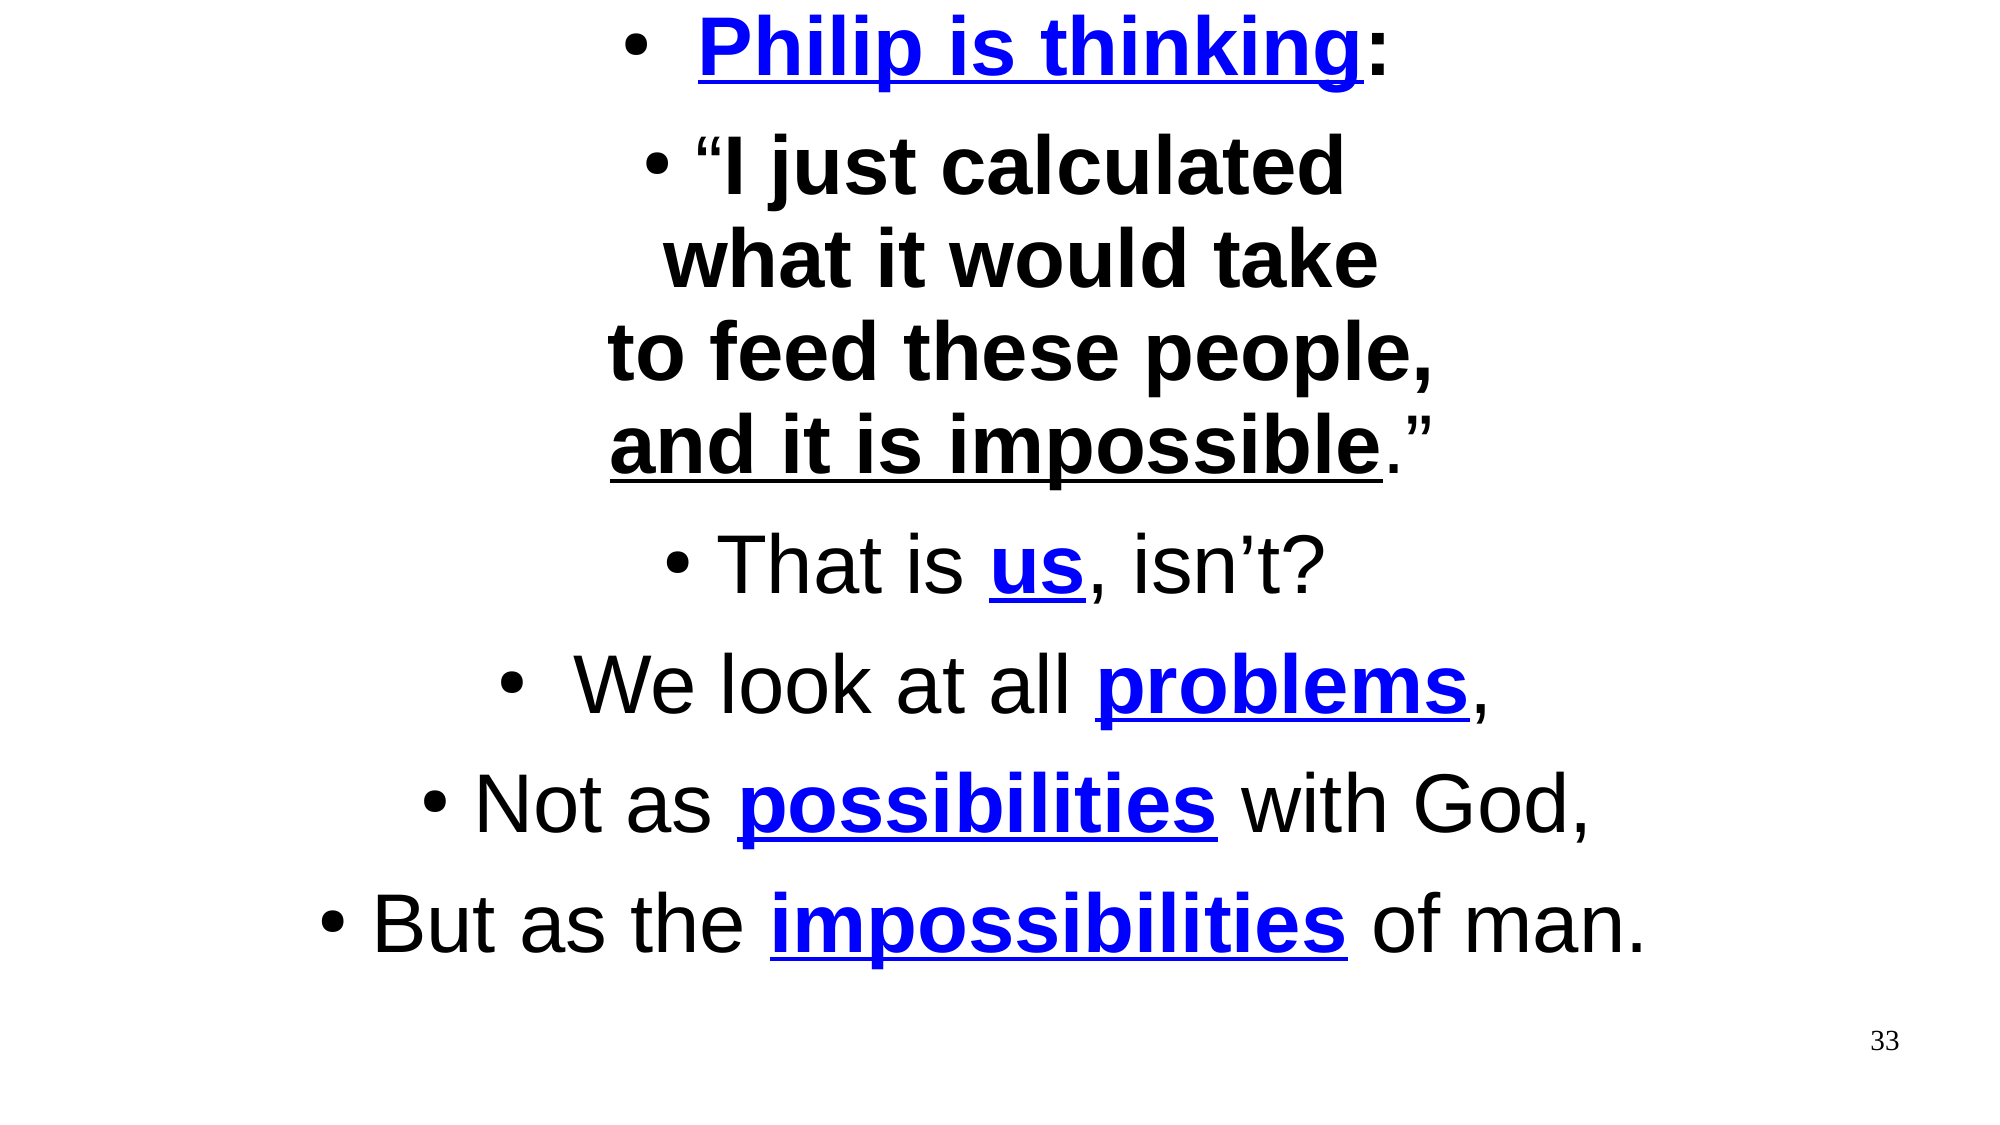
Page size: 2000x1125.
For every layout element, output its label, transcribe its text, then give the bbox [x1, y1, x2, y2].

list Philip is thinking: “I just calculated what it would take to feed these people, and it is impossible.” That is us, isn’t? We look at all problems, Not as possibilities with God, But as the impossibilities of man. [0, 0, 1996, 1123]
